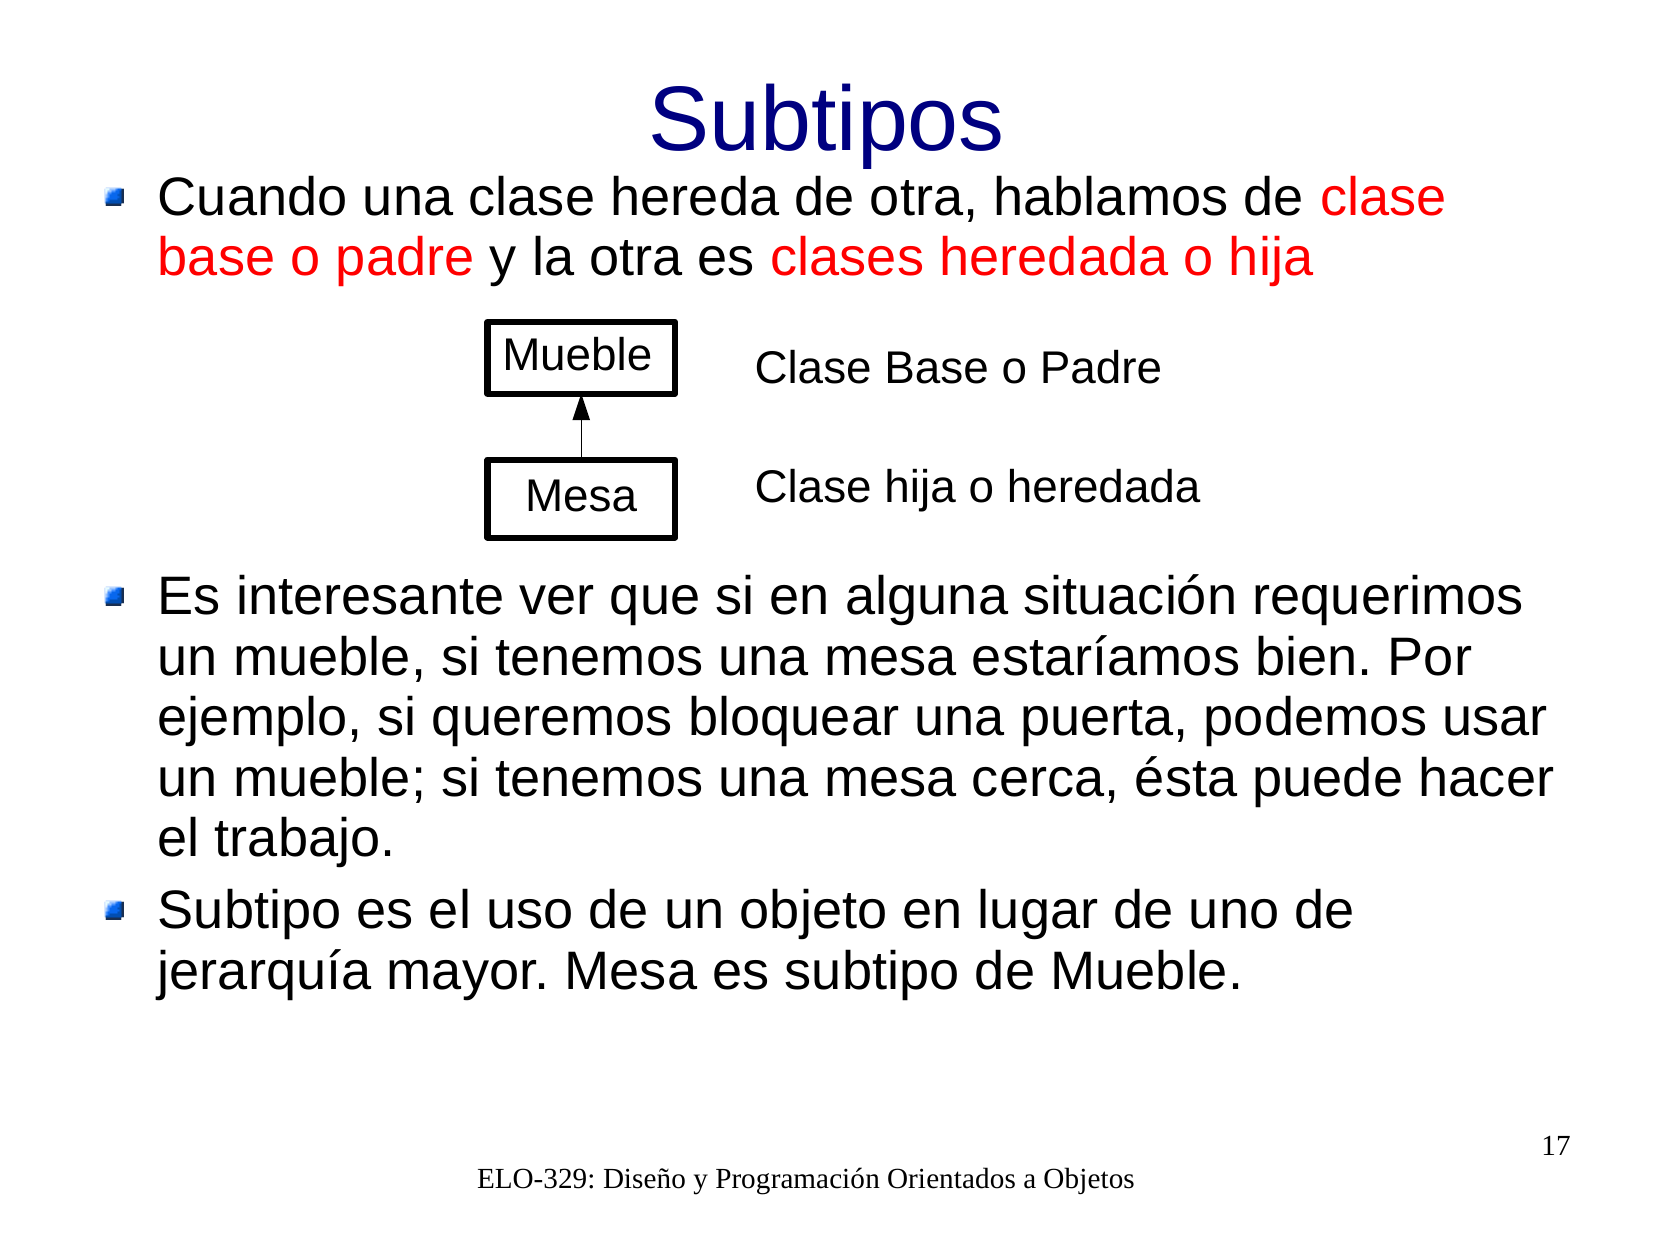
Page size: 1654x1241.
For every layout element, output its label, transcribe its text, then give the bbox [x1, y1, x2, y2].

text_box Mueble [487, 321, 676, 394]
text_box Clase Base o Padre [739, 334, 1228, 407]
text_box Clase hija o heredada [739, 453, 1228, 526]
text_box Mesa [487, 459, 676, 538]
list Cuando una clase hereda de otra, hablamos de clase base o padre y la otra es clases heredada o hija Es interesante ver que si en alguna situación requerimos un mueble, si tenemos una mesa estaríamos bien. Por ejemplo, si queremos bloquear una puerta, podemos usar un mueble; si tenemos una mesa cerca, ésta puede hacer el trabajo. Subtipo es el uso de un objeto en lugar de uno de jerarquía mayor. Mesa es subtipo de Mueble. [86, 166, 1576, 1163]
title Subtipos [82, 49, 1571, 188]
